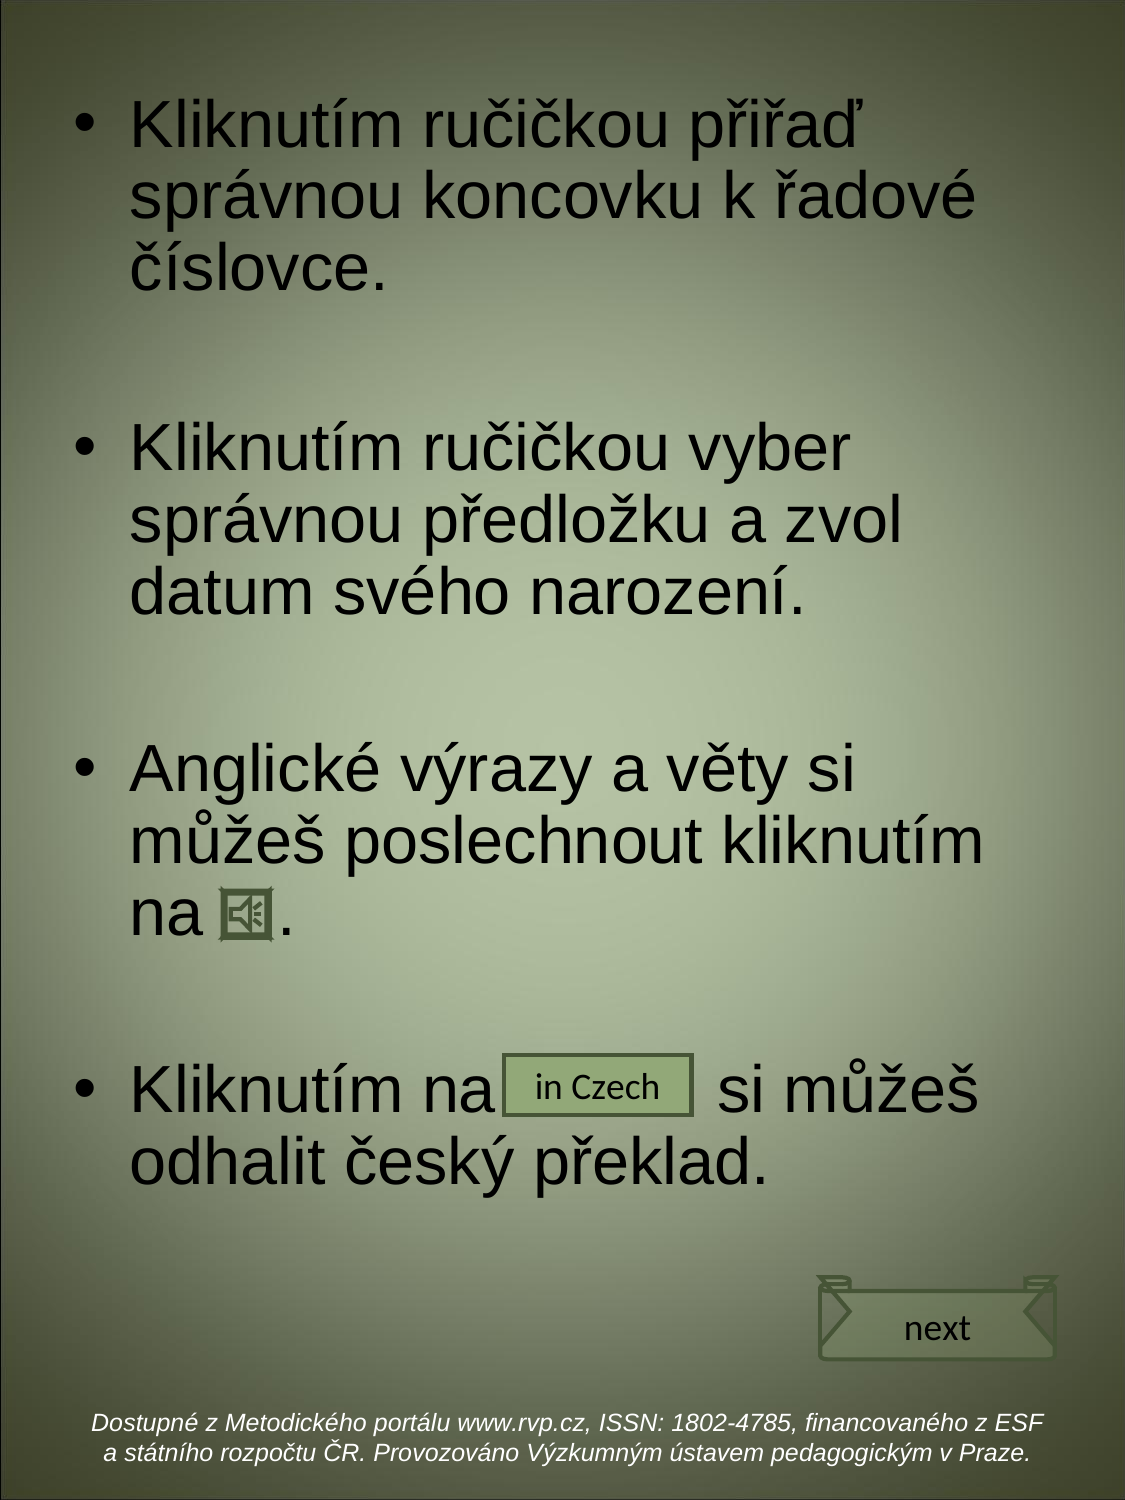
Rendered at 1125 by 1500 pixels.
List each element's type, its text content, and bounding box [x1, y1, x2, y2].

text_box next [820, 1277, 1055, 1360]
text_box in Czech [503, 1054, 692, 1116]
list Kliknutím ručičkou přiřaď správnou koncovku k řadové číslovce. Kliknutím ručičkou vyber správnou předložku a zvol datum svého narození. Anglické výrazy a věty si můžeš poslechnout kliknutím na . Kliknutím na si můžeš odhalit český překlad. [58, 82, 1072, 1313]
text_box Dostupné z Metodického portálu www.rvp.cz, ISSN: 1802-4785, financovaného z ESF a státního rozpočtu ČR. Provozováno Výzkumným ústavem pedagogickým v Praze. [70, 1396, 1067, 1477]
picture [0, 0, 1125, 1500]
